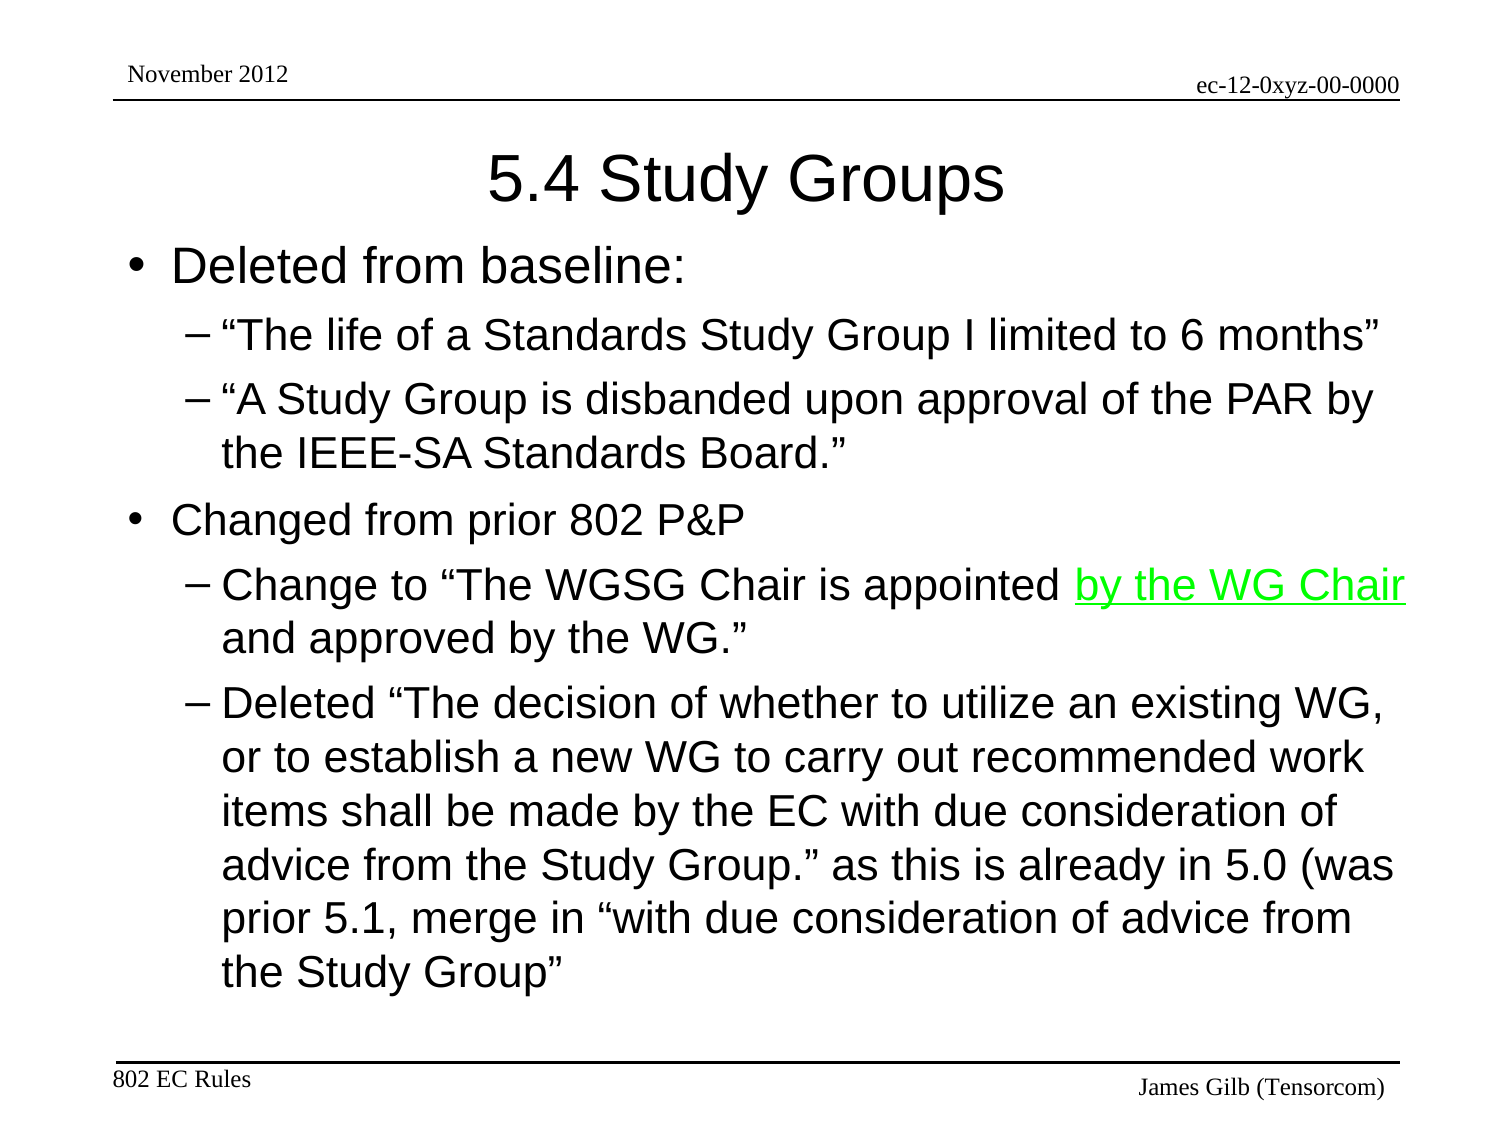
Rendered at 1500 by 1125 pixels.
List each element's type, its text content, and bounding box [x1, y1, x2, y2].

title 5.4 Study Groups [112, 112, 1401, 224]
list Deleted from baseline: “The life of a Standards Study Group I limited to 6 months” “A Study Group is disbanded upon approval of the PAR by the IEEE-SA Standards Board.” Changed from prior 802 P&P Change to “The WGSG Chair is appointed by the WG Chair and approved by the WG.” Deleted “The decision of whether to utilize an existing WG, or to establish a new WG to carry out recommended work items shall be made by the EC with due consideration of advice from the Study Group.” as this is already in 5.0 (was prior 5.1, merge in “with due consideration of advice from the Study Group” [112, 224, 1426, 1051]
